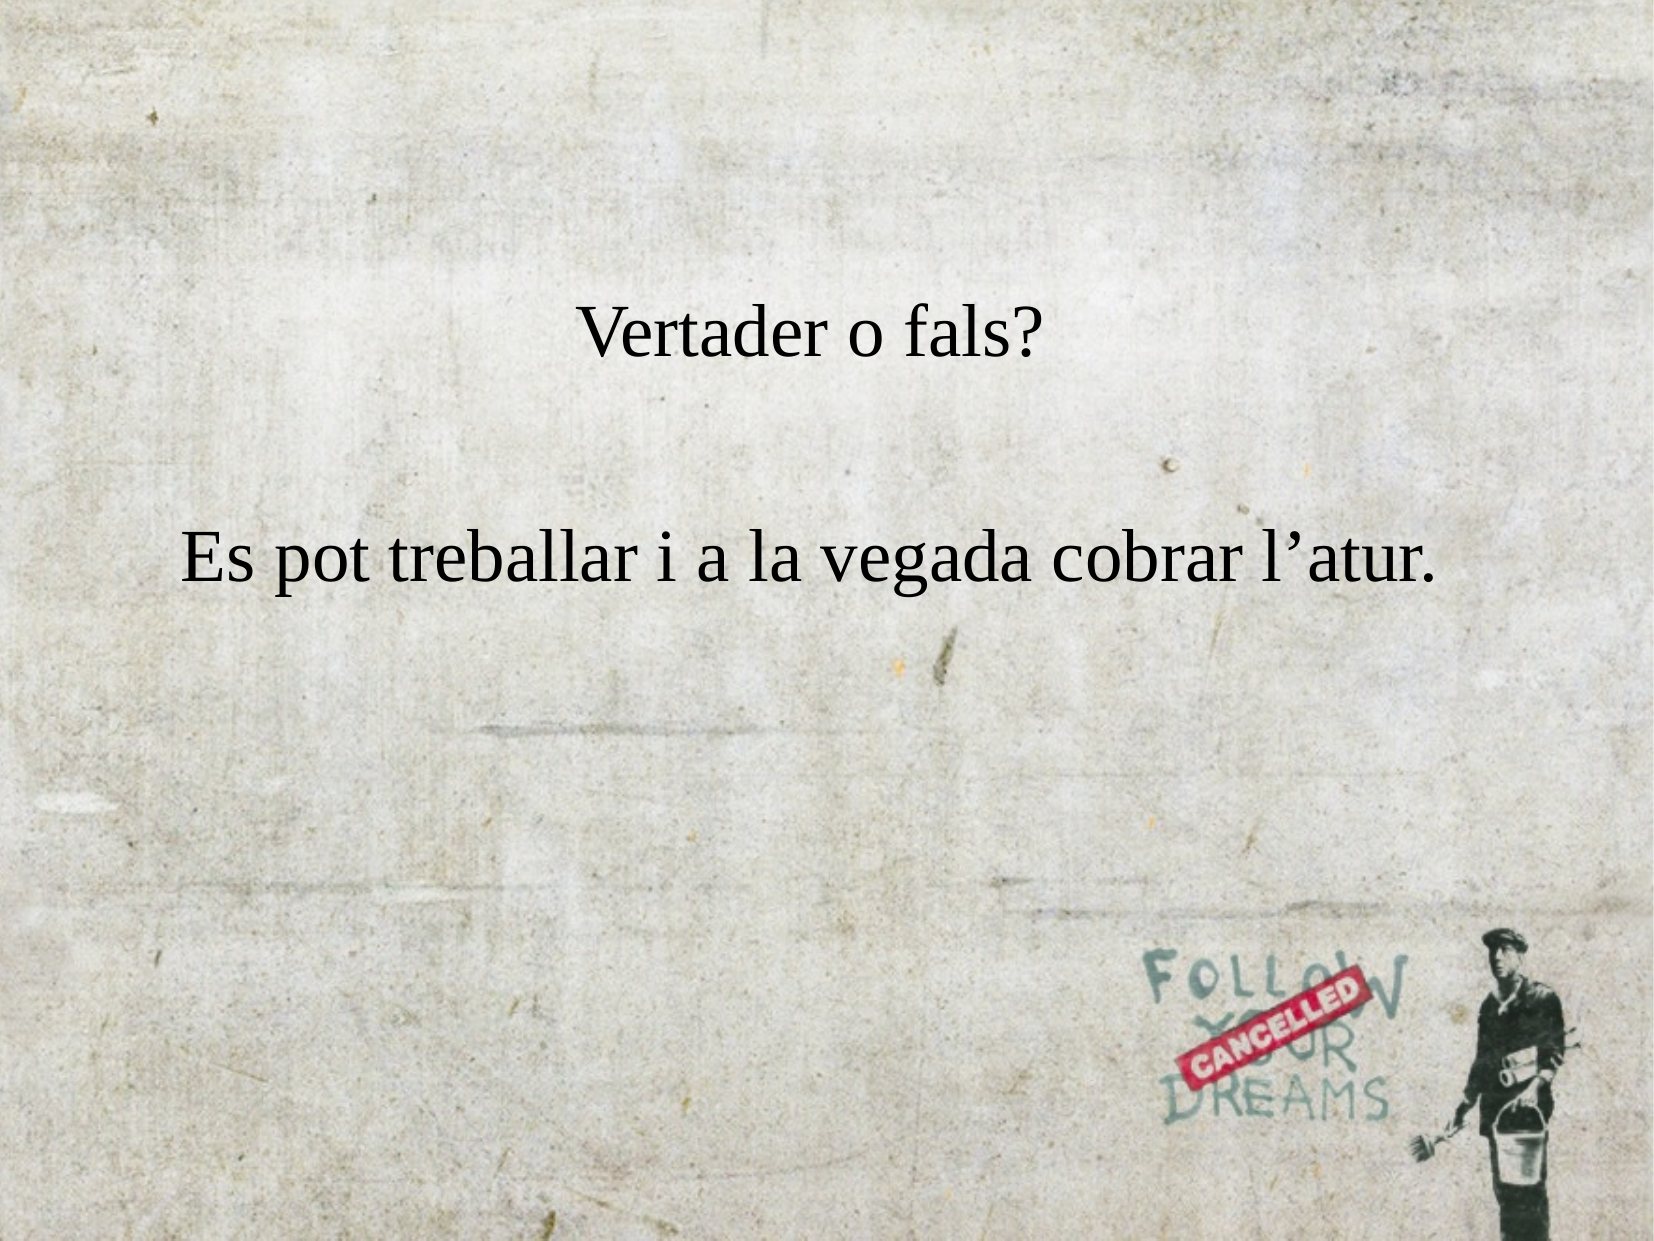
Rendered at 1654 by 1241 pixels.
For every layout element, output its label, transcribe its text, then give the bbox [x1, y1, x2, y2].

list Vertader o fals? Es pot treballar i a la vegada cobrar l’atur. [82, 290, 1538, 1010]
picture [0, 0, 1654, 1241]
